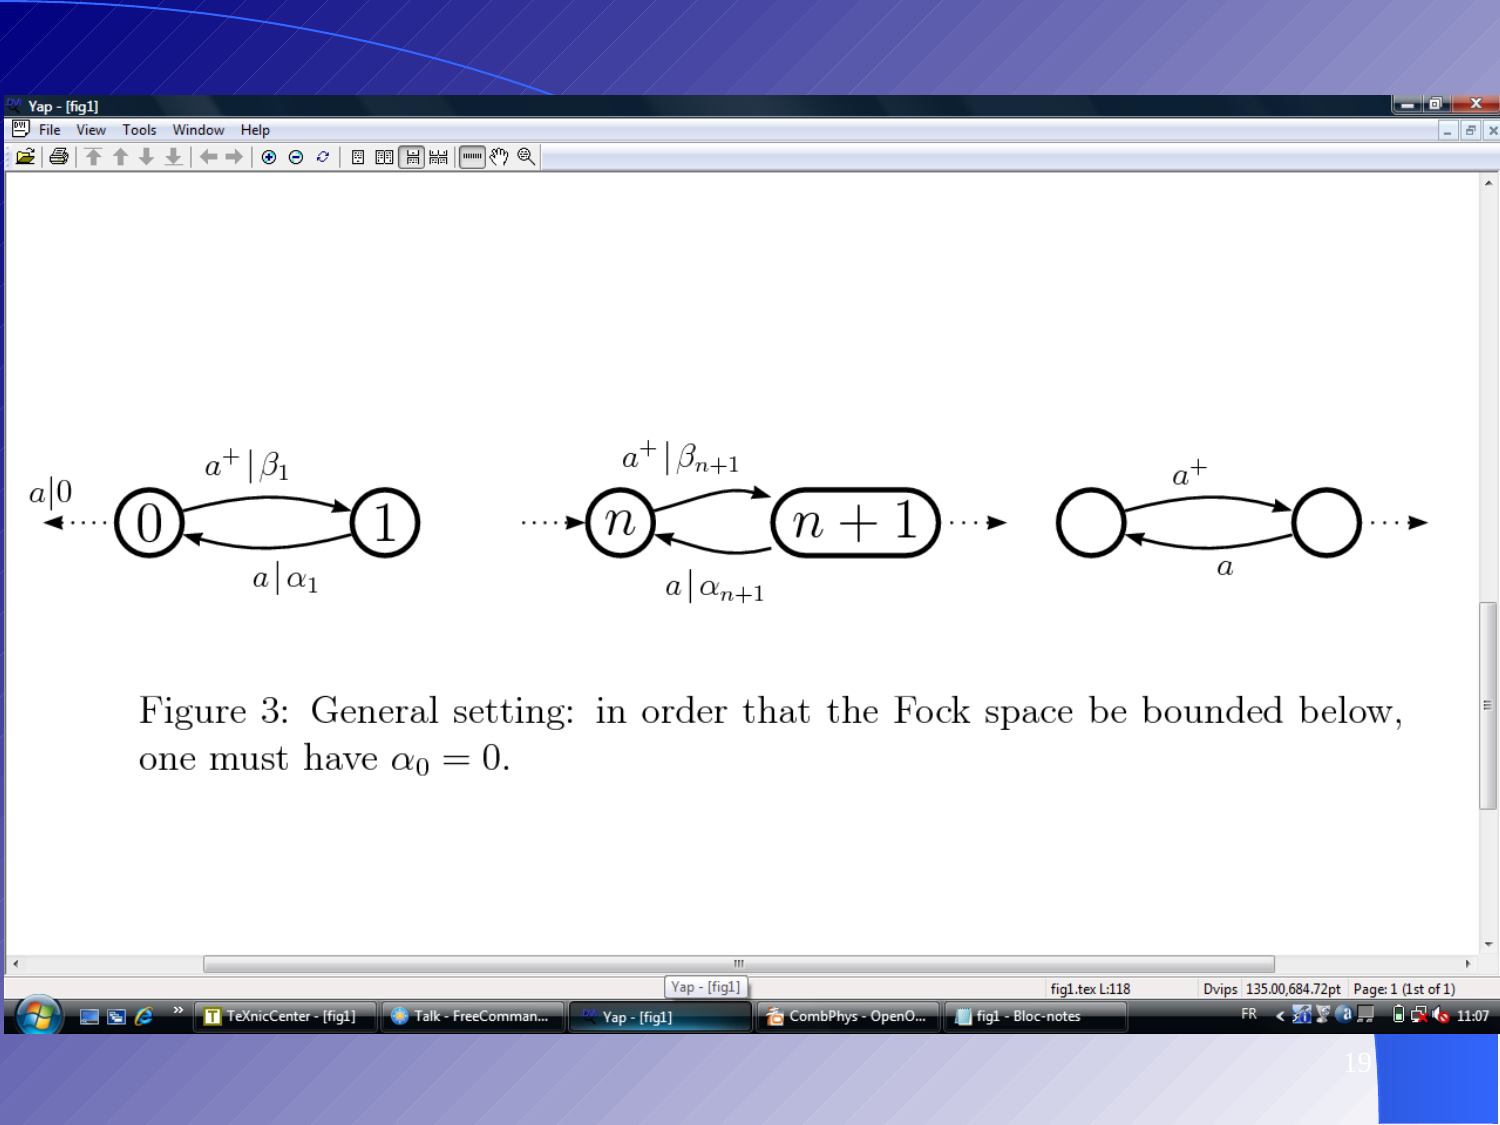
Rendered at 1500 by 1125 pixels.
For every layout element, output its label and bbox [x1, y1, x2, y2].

picture [4, 95, 1500, 1034]
